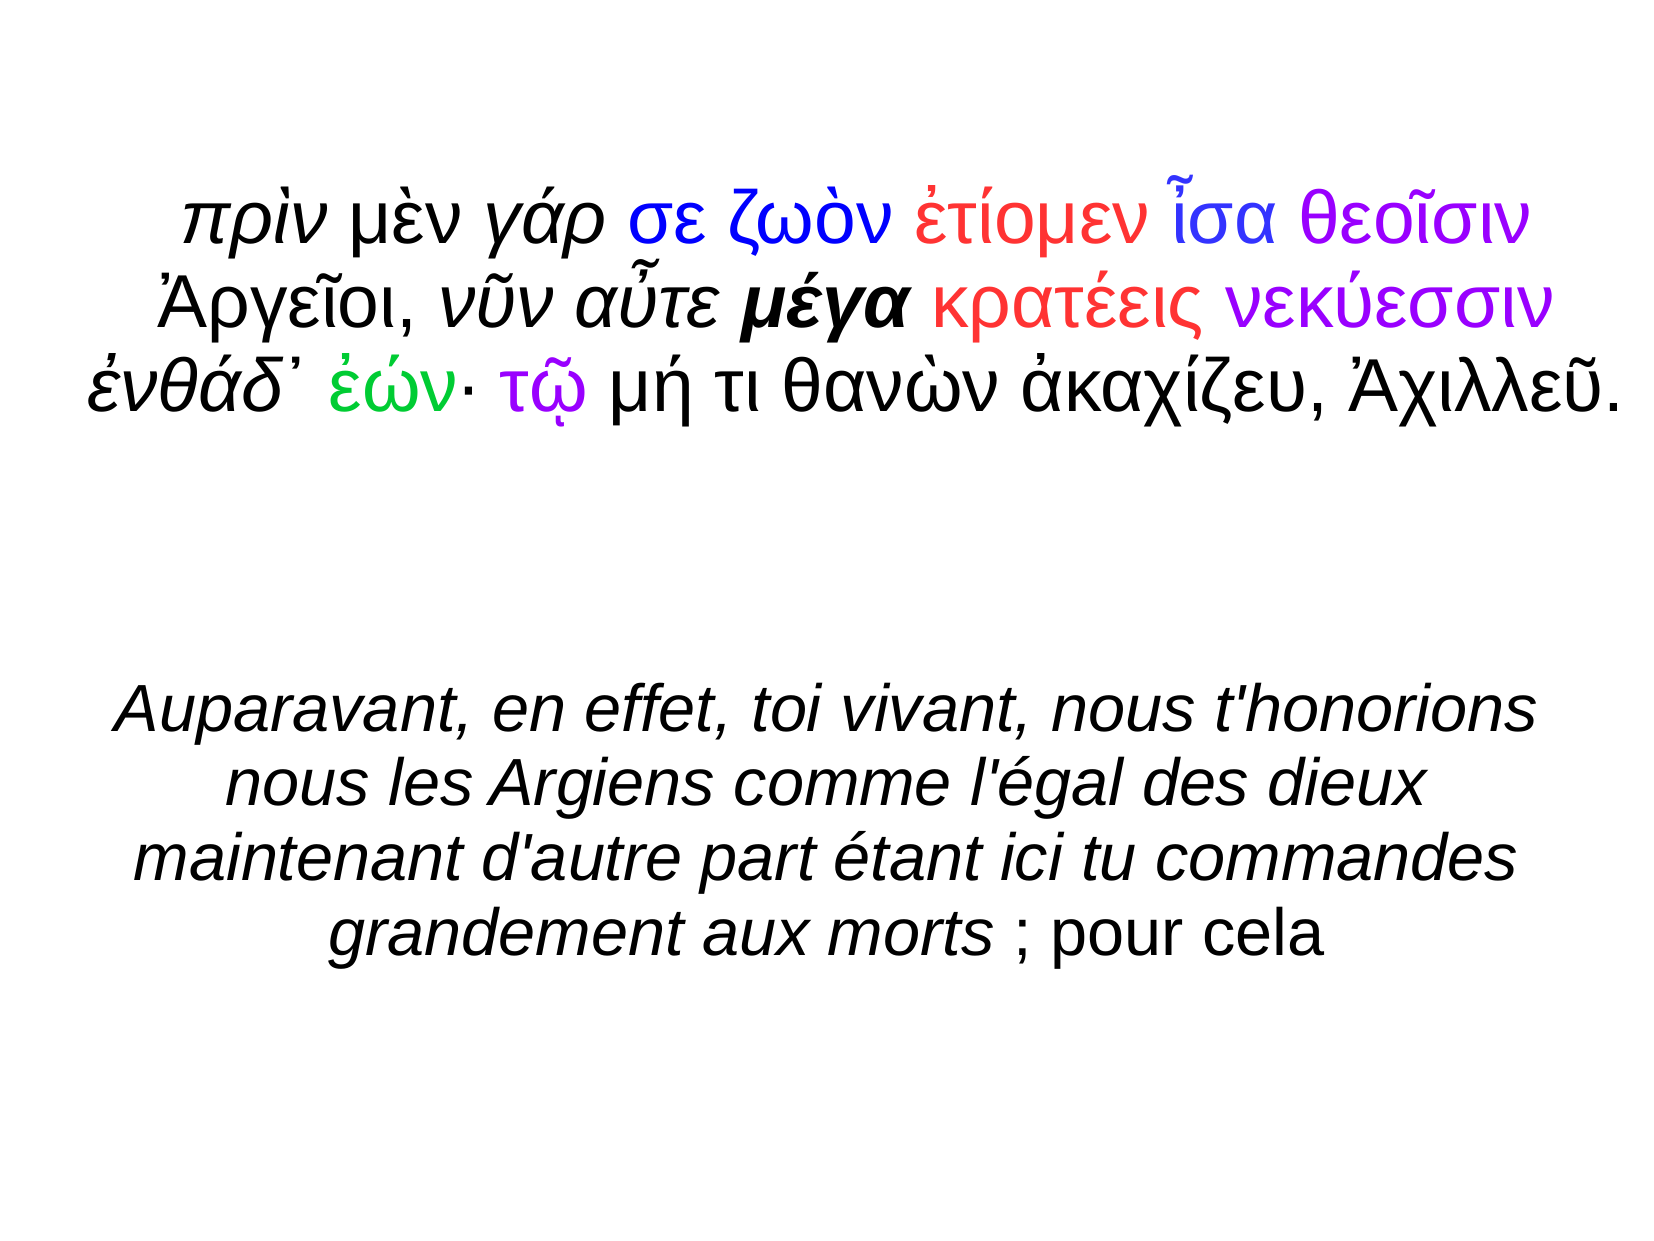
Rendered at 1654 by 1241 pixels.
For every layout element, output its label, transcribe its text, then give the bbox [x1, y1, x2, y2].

subtitle Auparavant, en effet, toi vivant, nous t'honorions nous les Argiens comme l'égal des dieux maintenant d'autre part étant ici tu commandes grandement aux morts ; pour cela [82, 531, 1571, 1109]
title πρὶν μὲν γάρ σε ζωὸν ἐτίομεν ἶσα θεοῖσιν Ἀργεῖοι, νῦν αὖτε μέγα κρατέεις νεκύεσσιν ἐνθάδ᾽ ἐών· τῷ μή τι θανὼν ἀκαχίζευ, Ἀχιλλεῦ. [47, 70, 1630, 532]
